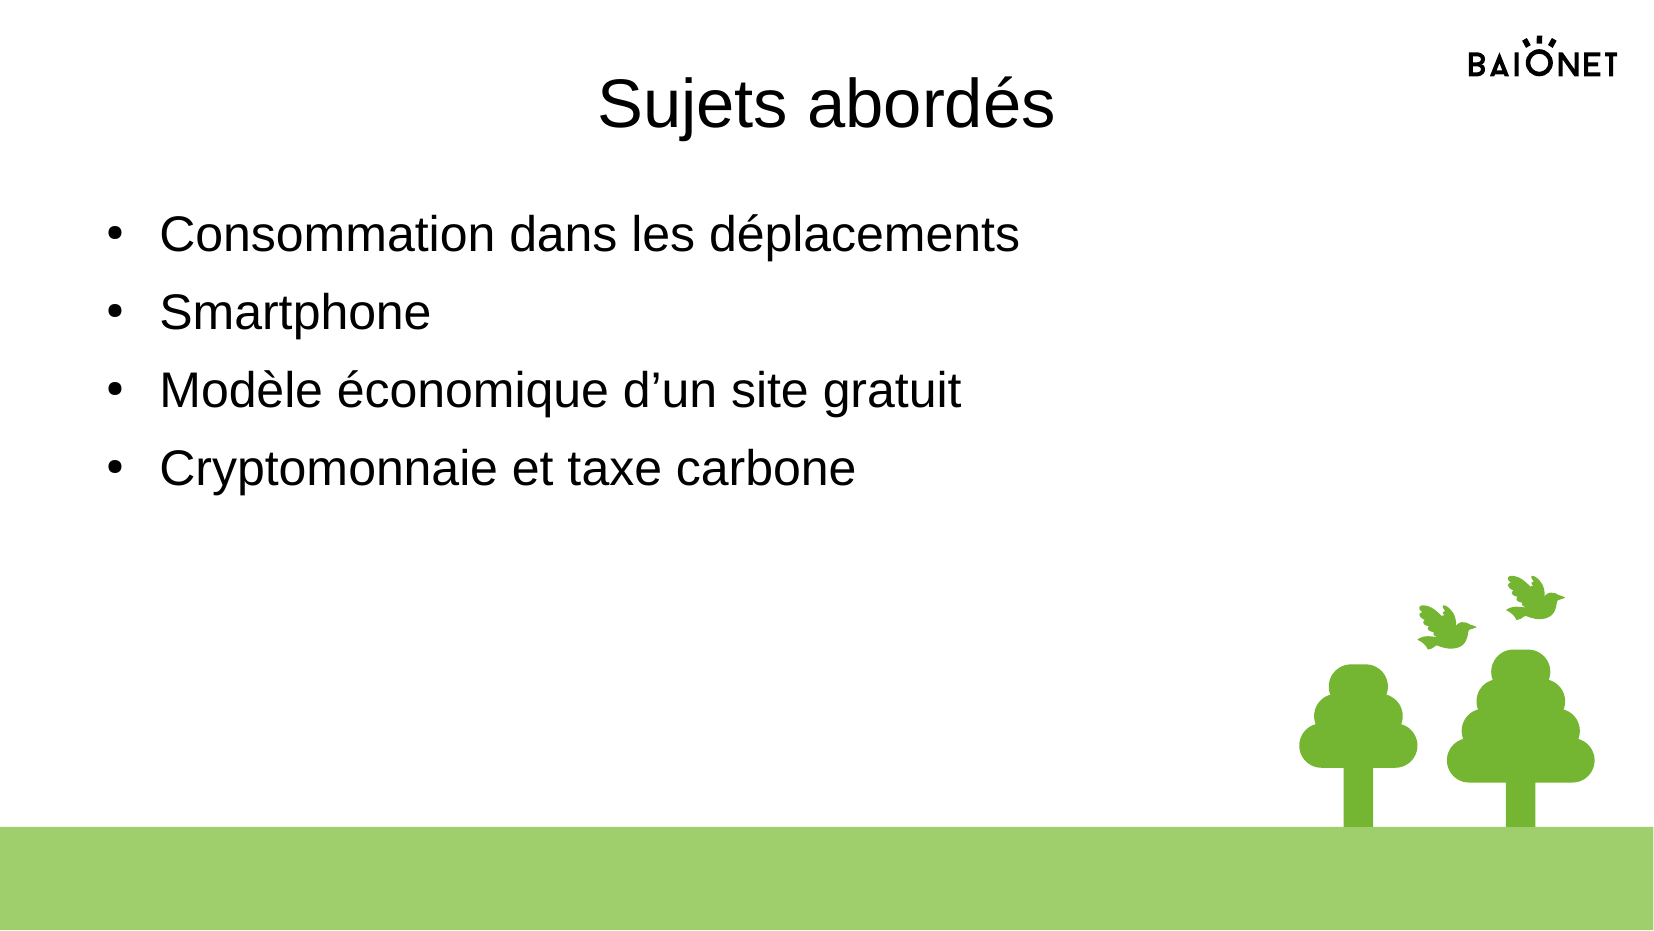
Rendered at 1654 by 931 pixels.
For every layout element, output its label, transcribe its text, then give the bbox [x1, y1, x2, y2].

picture [1461, 29, 1625, 82]
list Consommation dans les déplacements Smartphone Modèle économique d’un site gratuit Cryptomonnaie et taxe carbone [88, 206, 1565, 739]
title Sujets abordés [88, 29, 1565, 178]
